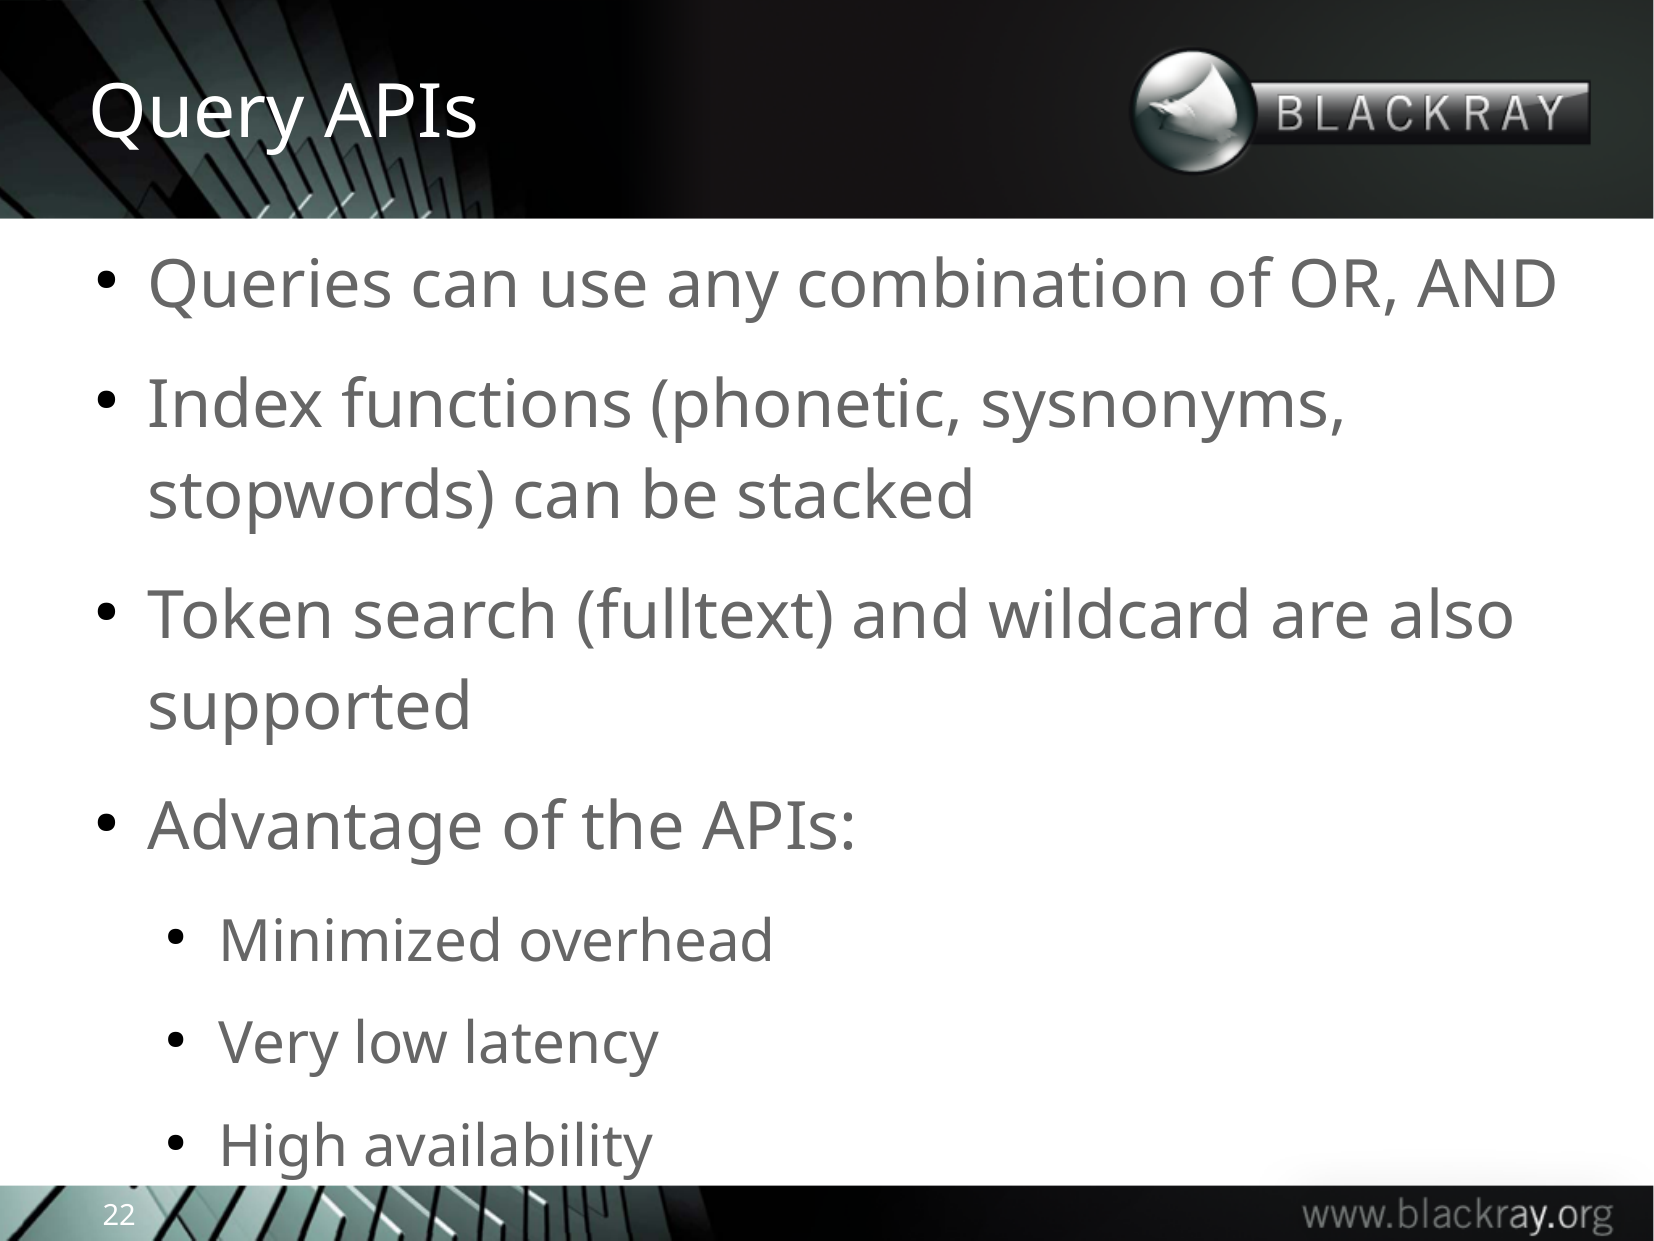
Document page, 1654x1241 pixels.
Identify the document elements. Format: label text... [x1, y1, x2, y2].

picture [0, 0, 1654, 1241]
list Queries can use any combination of OR, AND Index functions (phonetic, sysnonyms, stopwords) can be stacked Token search (fulltext) and wildcard are also supported Advantage of the APIs: Minimized overhead Very low latency High availability [76, 236, 1625, 1137]
title Query APIs [88, 46, 1577, 170]
